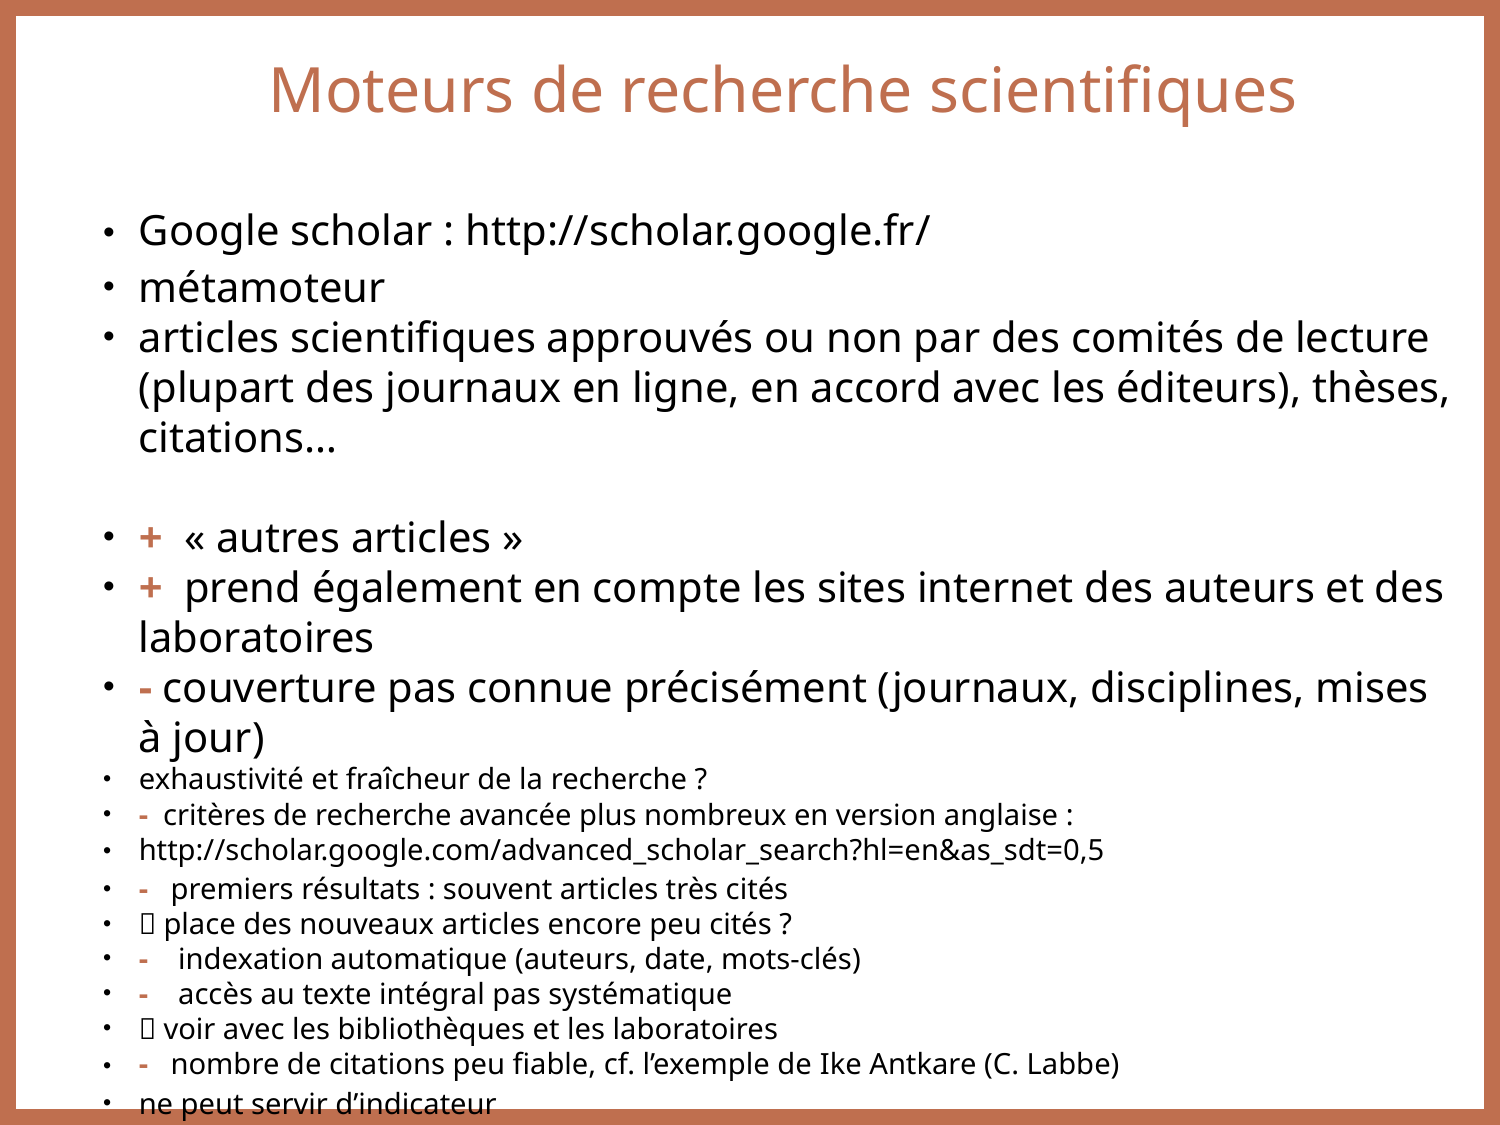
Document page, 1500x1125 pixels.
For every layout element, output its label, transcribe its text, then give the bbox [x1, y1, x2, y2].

text_box Google scholar : http://scholar.google.fr/ métamoteur articles scientifiques approuvés ou non par des comités de lecture (plupart des journaux en ligne, en accord avec les éditeurs), thèses, citations… + « autres articles » + prend également en compte les sites internet des auteurs et des laboratoires - couverture pas connue précisément (journaux, disciplines, mises à jour) exhaustivité et fraîcheur de la recherche ? - critères de recherche avancée plus nombreux en version anglaise : http://scholar.google.com/advanced_scholar_search?hl=en&as_sdt=0,5 - premiers résultats : souvent articles très cités  place des nouveaux articles encore peu cités ? - indexation automatique (auteurs, date, mots-clés) - accès au texte intégral pas systématique  voir avec les bibliothèques et les laboratoires - nombre de citations peu fiable, cf. l’exemple de Ike Antkare (C. Labbe) ne peut servir d’indicateur un outil moins efficace que les bases de données payantes ? (H. Basset) [53, 196, 1471, 1059]
text_box Moteurs de recherche scientifiques [108, 42, 1459, 161]
text_box [0, 0, 1500, 1125]
